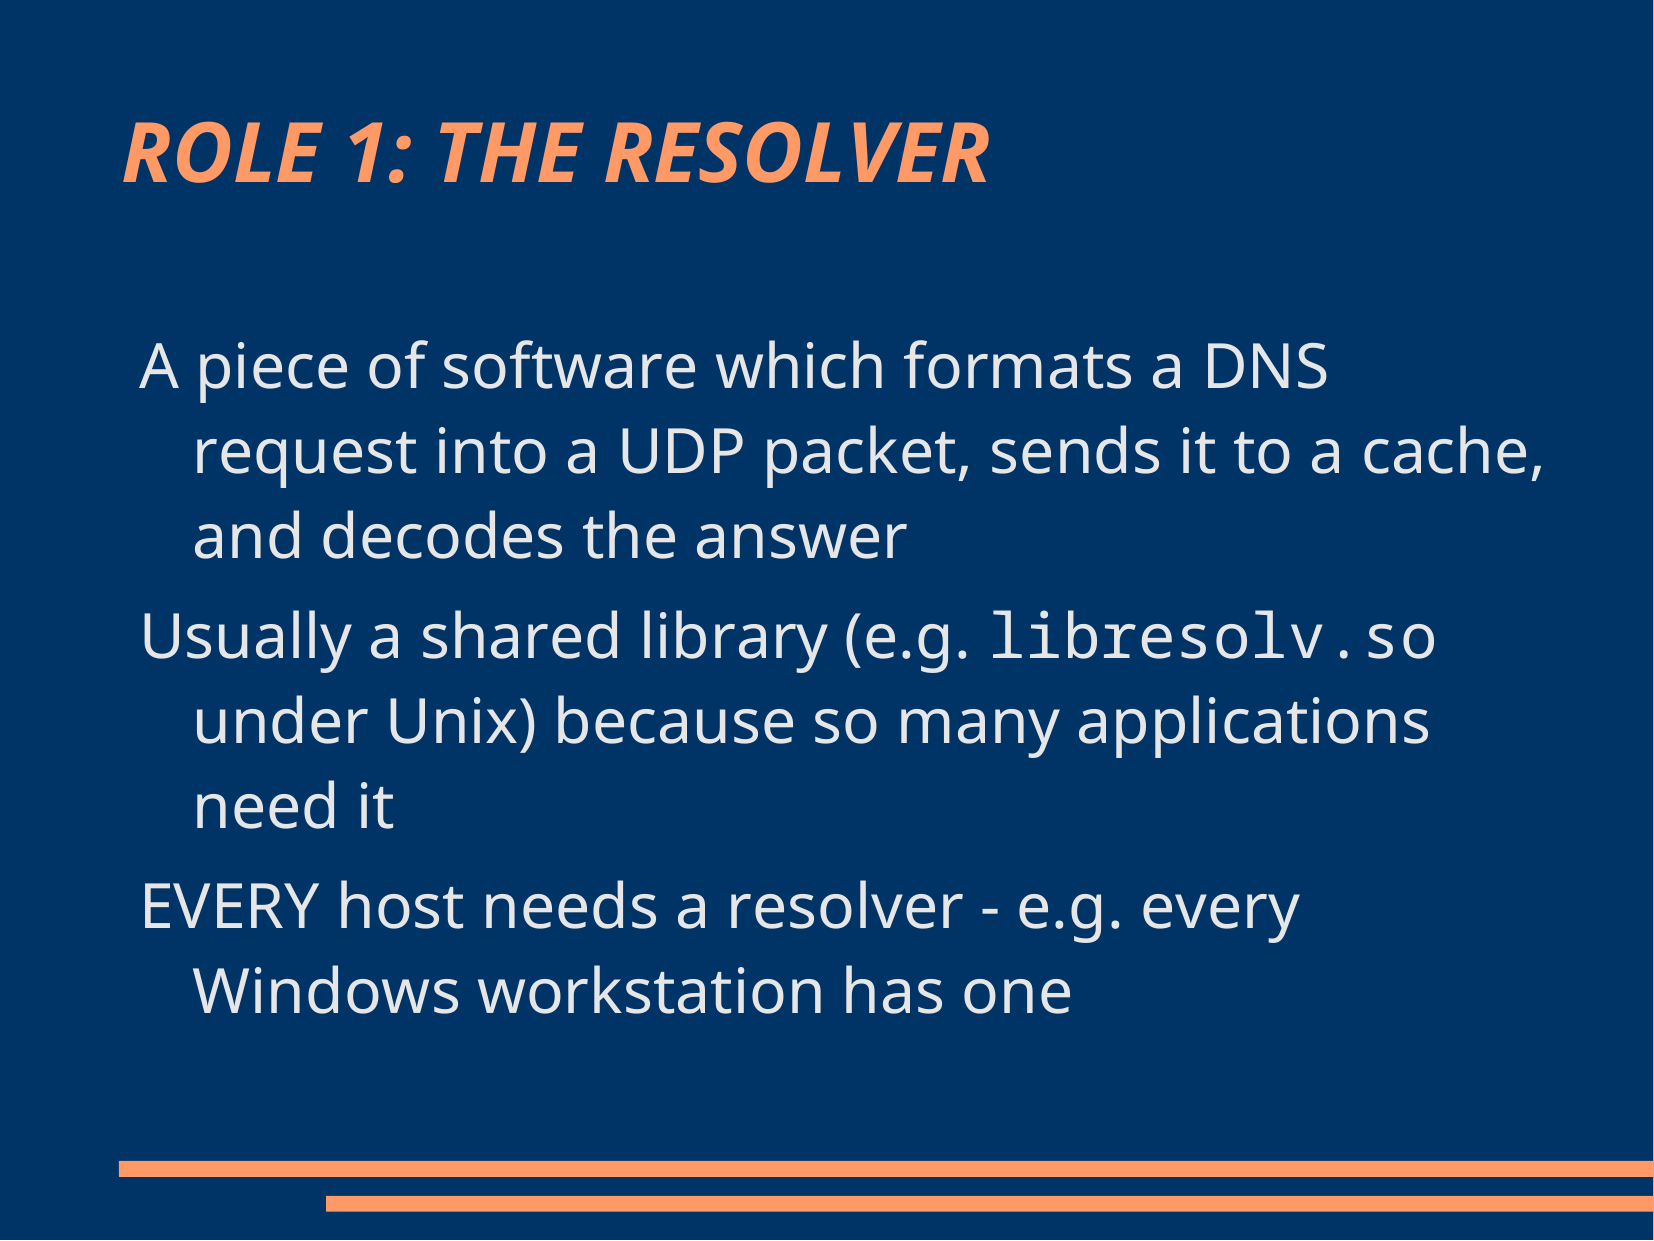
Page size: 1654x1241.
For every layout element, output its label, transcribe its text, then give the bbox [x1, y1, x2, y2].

list A piece of software which formats a DNS request into a UDP packet, sends it to a cache, and decodes the answer Usually a shared library (e.g. libresolv.so under Unix) because so many applications need it EVERY host needs a resolver - e.g. every Windows workstation has one [121, 322, 1561, 1133]
title ROLE 1: THE RESOLVER [121, 46, 1534, 254]
